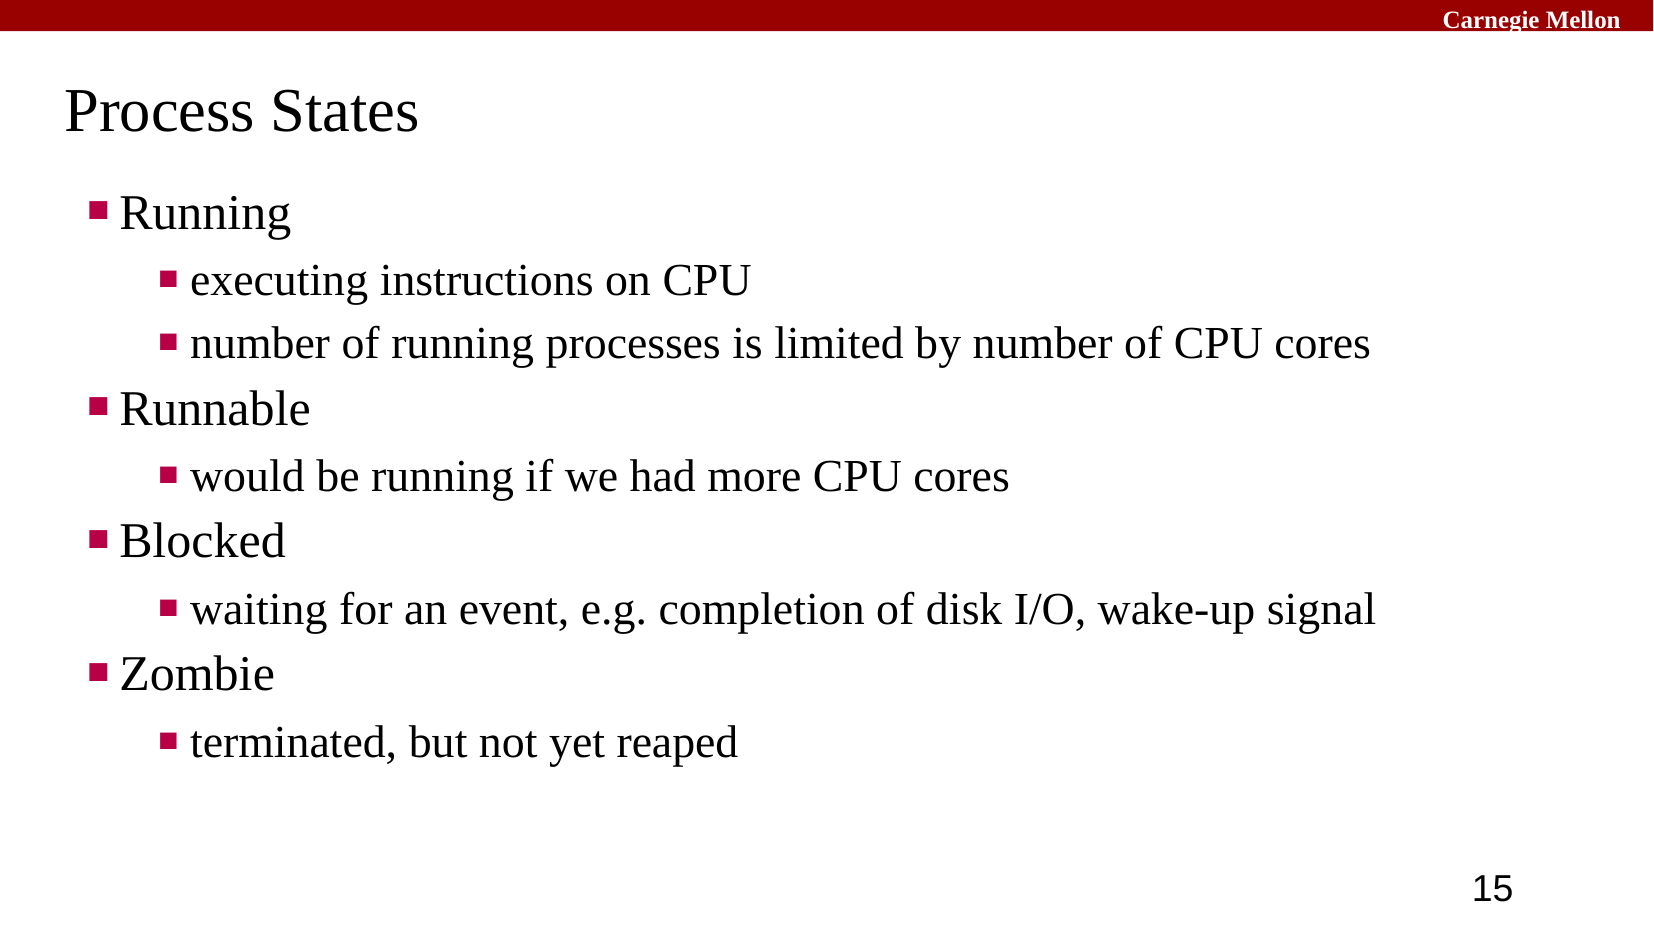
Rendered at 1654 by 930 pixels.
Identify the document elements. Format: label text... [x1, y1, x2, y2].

title Process States [64, 58, 1576, 163]
list Running executing instructions on CPU number of running processes is limited by number of CPU cores Runnable would be running if we had more CPU cores Blocked waiting for an event, e.g. completion of disk I/O, wake-up signal Zombie terminated, but not yet reaped [71, 184, 1576, 859]
